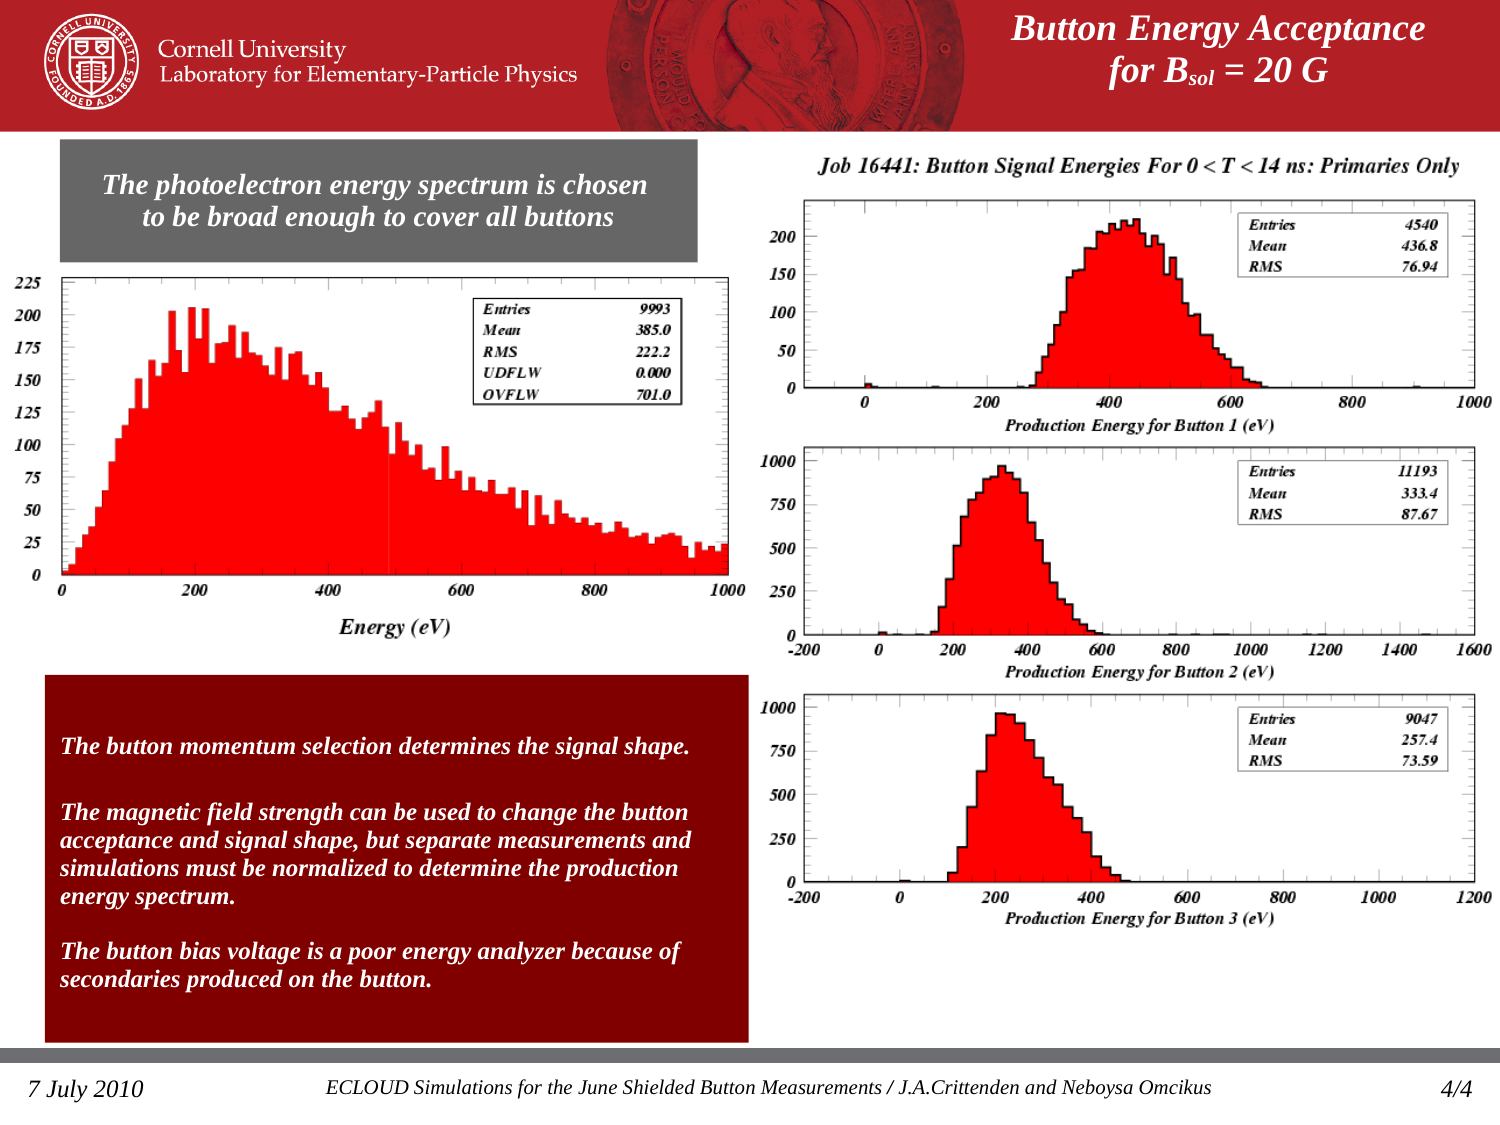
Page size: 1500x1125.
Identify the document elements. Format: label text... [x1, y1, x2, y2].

text_box Button Energy Acceptance for Bsol = 20 G [937, 0, 1500, 113]
text_box The button momentum selection determines the signal shape. The magnetic field strength can be used to change the button acceptance and signal shape, but separate measurements and simulations must be normalized to determine the production energy spectrum. The button bias voltage is a poor energy analyzer because of secondaries produced on the button. [44, 674, 749, 1043]
picture [0, 0, 1500, 132]
text_box The photoelectron energy spectrum is chosen to be broad enough to cover all buttons [59, 139, 698, 263]
picture [0, 152, 1500, 938]
